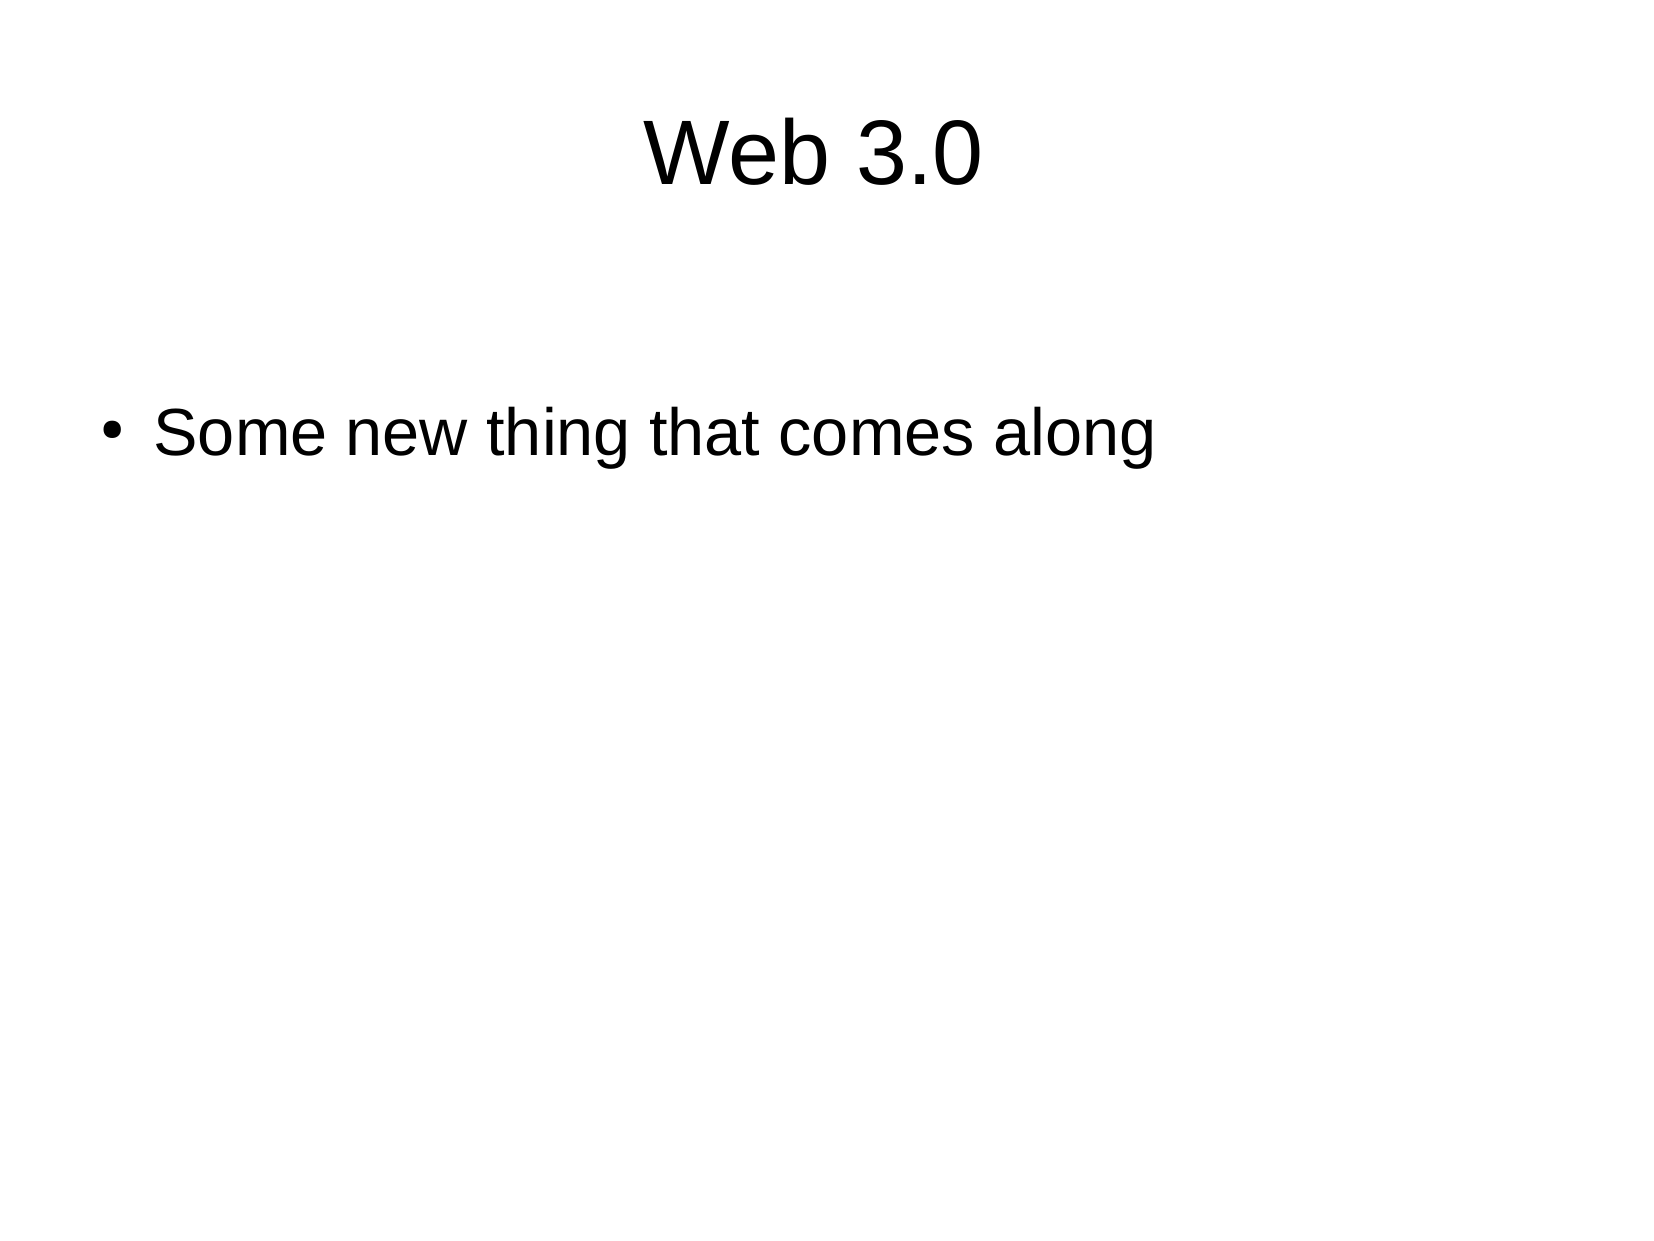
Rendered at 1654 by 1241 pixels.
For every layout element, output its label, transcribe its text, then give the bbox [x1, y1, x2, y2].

list Some new thing that comes along [82, 290, 1571, 1010]
title Web 3.0 [82, 49, 1571, 257]
